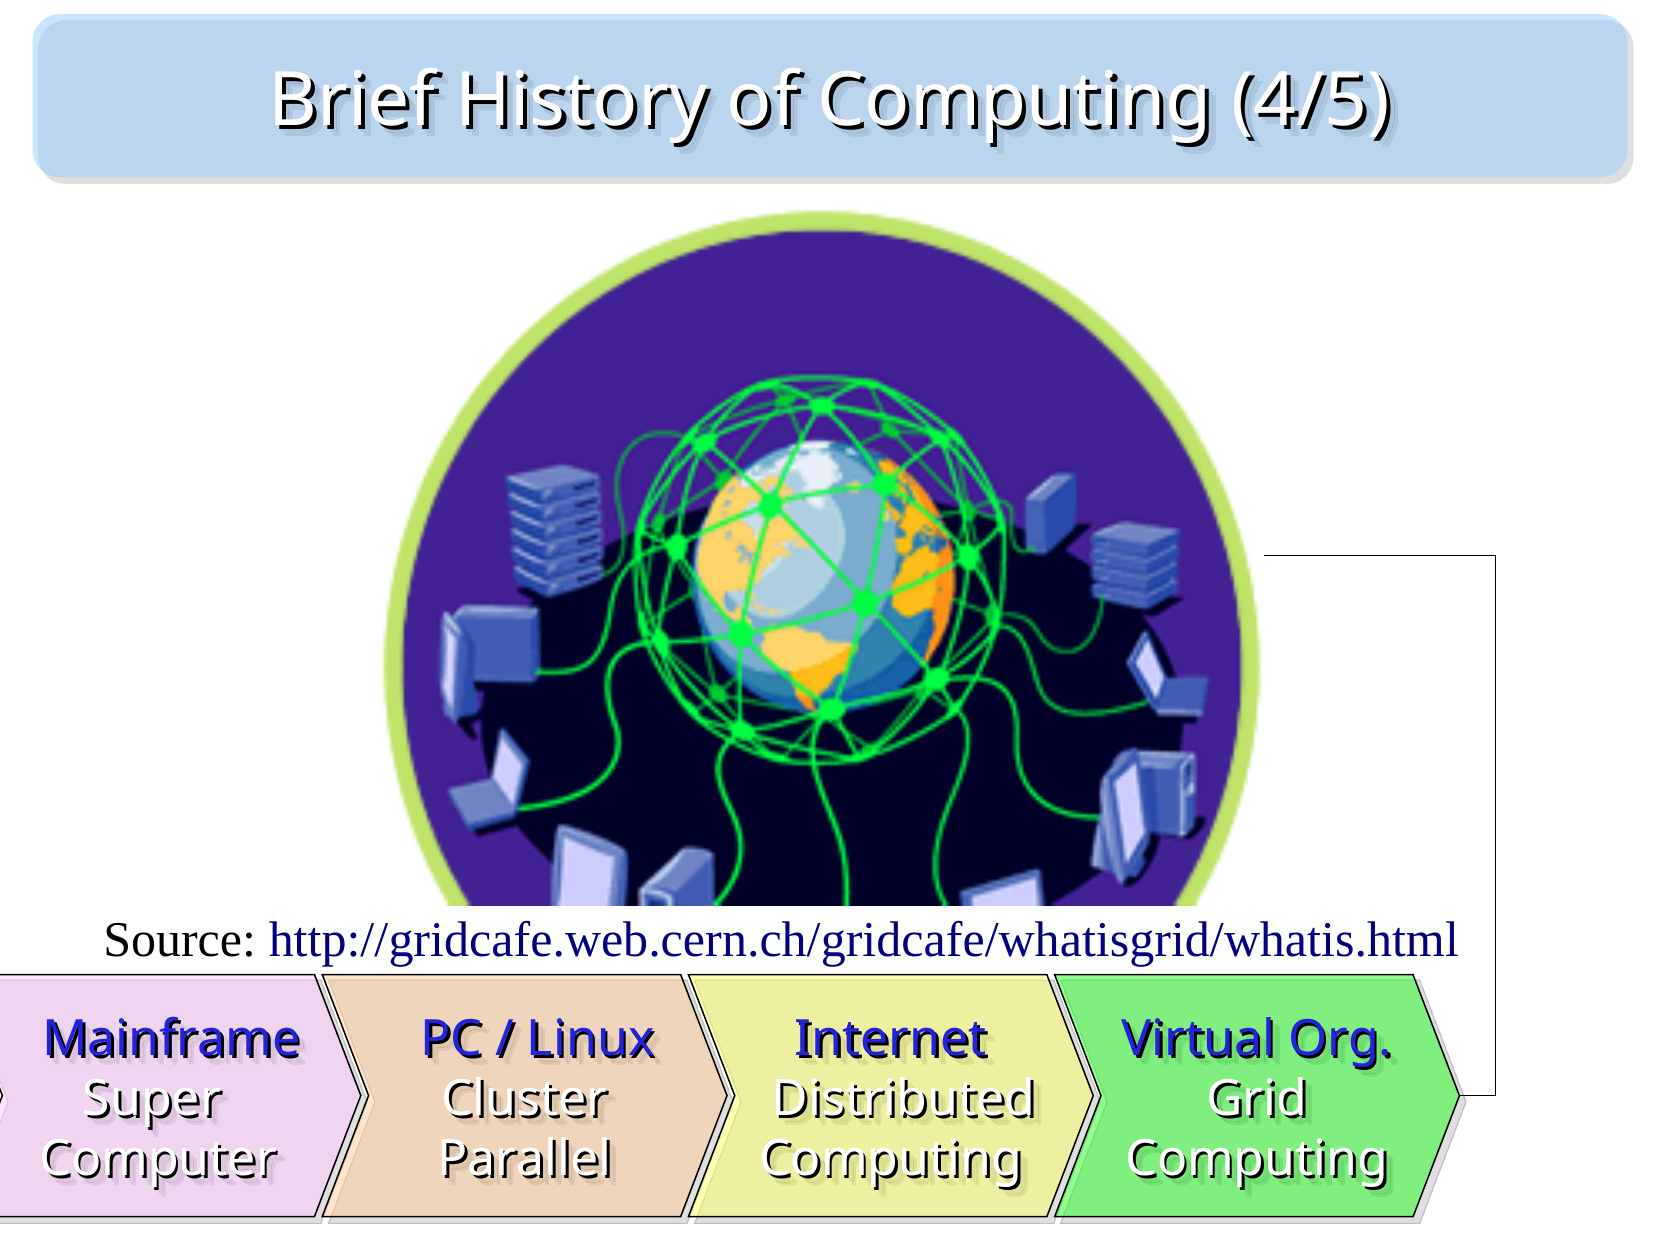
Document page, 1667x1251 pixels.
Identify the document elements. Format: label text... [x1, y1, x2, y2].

text_box Internet Distributed Computing [688, 974, 1094, 1217]
text_box PC / Linux Cluster Parallel [322, 974, 728, 1217]
text_box Source: http://gridcafe.web.cern.ch/gridcafe/whatisgrid/whatis.html [88, 898, 1506, 974]
text_box Mainframe Super Computer [0, 974, 361, 1217]
picture [378, 205, 1265, 898]
text_box Brief History of Computing (4/5) [32, 14, 1628, 178]
text_box Virtual Org. Grid Computing [1054, 974, 1460, 1217]
